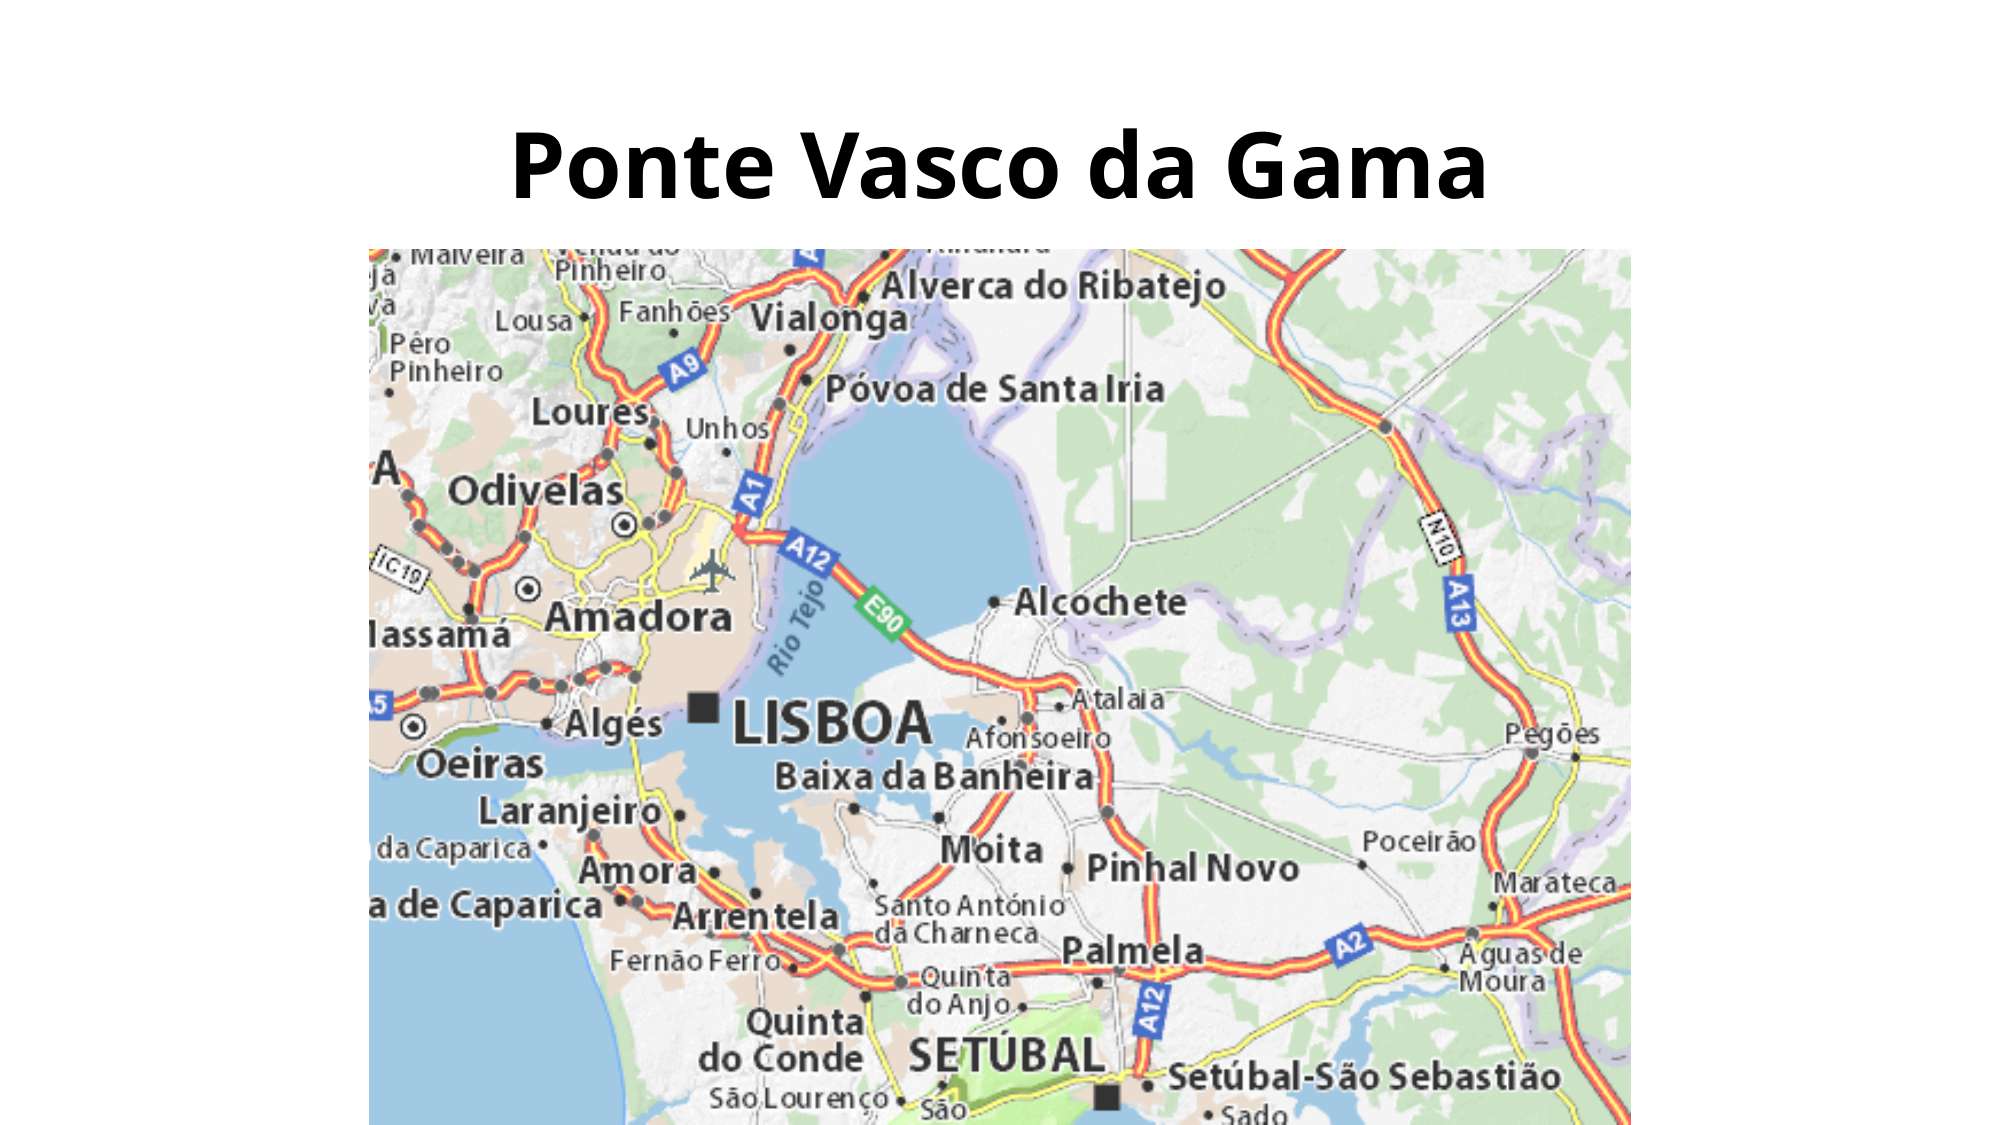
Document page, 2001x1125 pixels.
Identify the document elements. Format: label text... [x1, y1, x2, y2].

picture [369, 249, 1631, 1125]
title Ponte Vasco da Gama [137, 59, 1863, 278]
